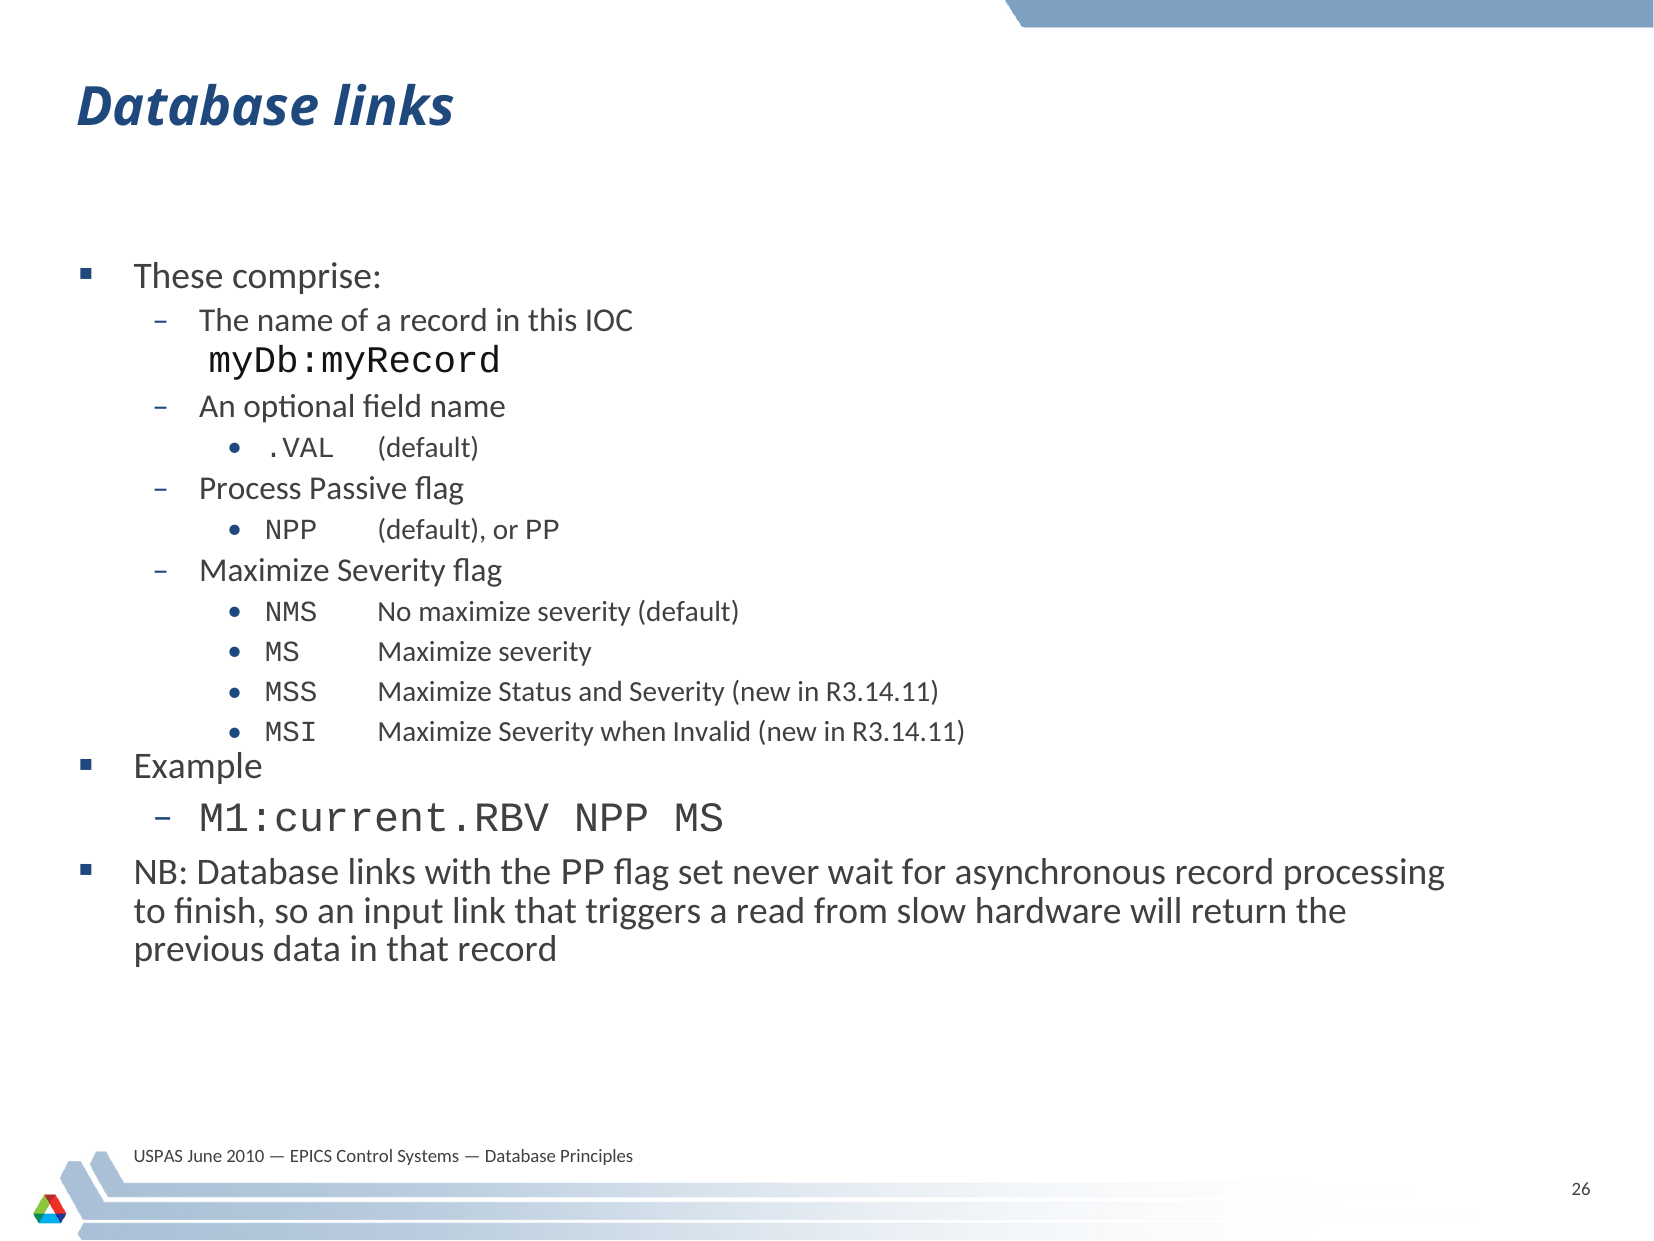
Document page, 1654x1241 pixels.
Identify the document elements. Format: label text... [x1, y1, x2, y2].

list These comprise: The name of a record in this IOC myDb:myRecord An optional field name .VAL (default) Process Passive flag NPP (default), or PP Maximize Severity flag NMS No maximize severity (default) MS Maximize severity MSS Maximize Status and Severity (new in R3.14.11) MSI Maximize Severity when Invalid (new in R3.14.11) Example M1:current.RBV NPP MS NB: Database links with the PP flag set never wait for asynchronous record processing to finish, so an input link that triggers a read from slow hardware will return the previous data in that record [62, 253, 1498, 1034]
picture [0, 1143, 1654, 1240]
picture [0, 0, 1654, 29]
title Database links [61, 59, 1500, 138]
